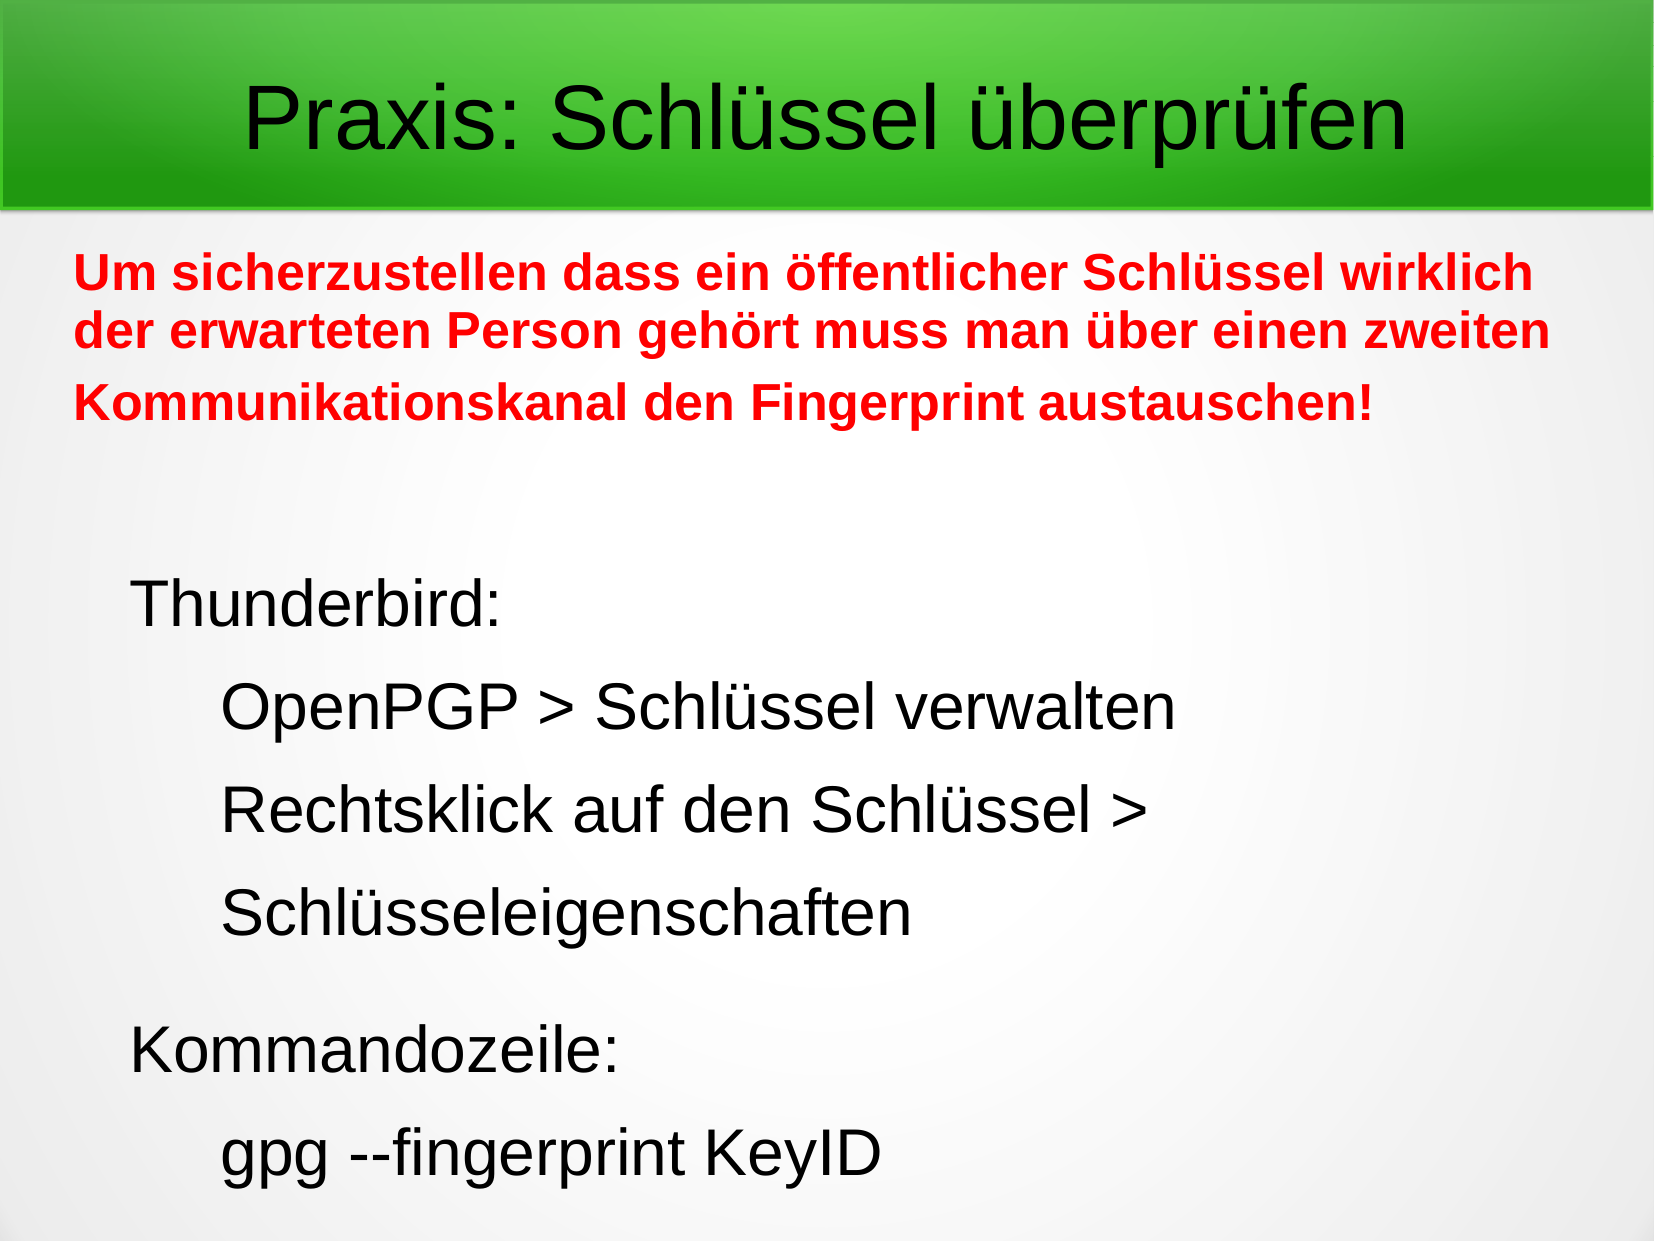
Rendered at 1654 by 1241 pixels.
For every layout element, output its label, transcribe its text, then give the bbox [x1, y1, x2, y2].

text_box Um sicherzustellen dass ein öffentlicher Schlüssel wirklich der erwarteten Person gehört muss man über einen zweiten Kommunikationskanal den Fingerprint austauschen! [59, 236, 1630, 473]
list Thunderbird: OpenPGP > Schlüssel verwalten Rechtsklick auf den Schlüssel > Schlüsseleigenschaften Kommandozeile: gpg --fingerprint KeyID [59, 566, 1548, 1193]
title Praxis: Schlüssel überprüfen [82, 47, 1571, 189]
